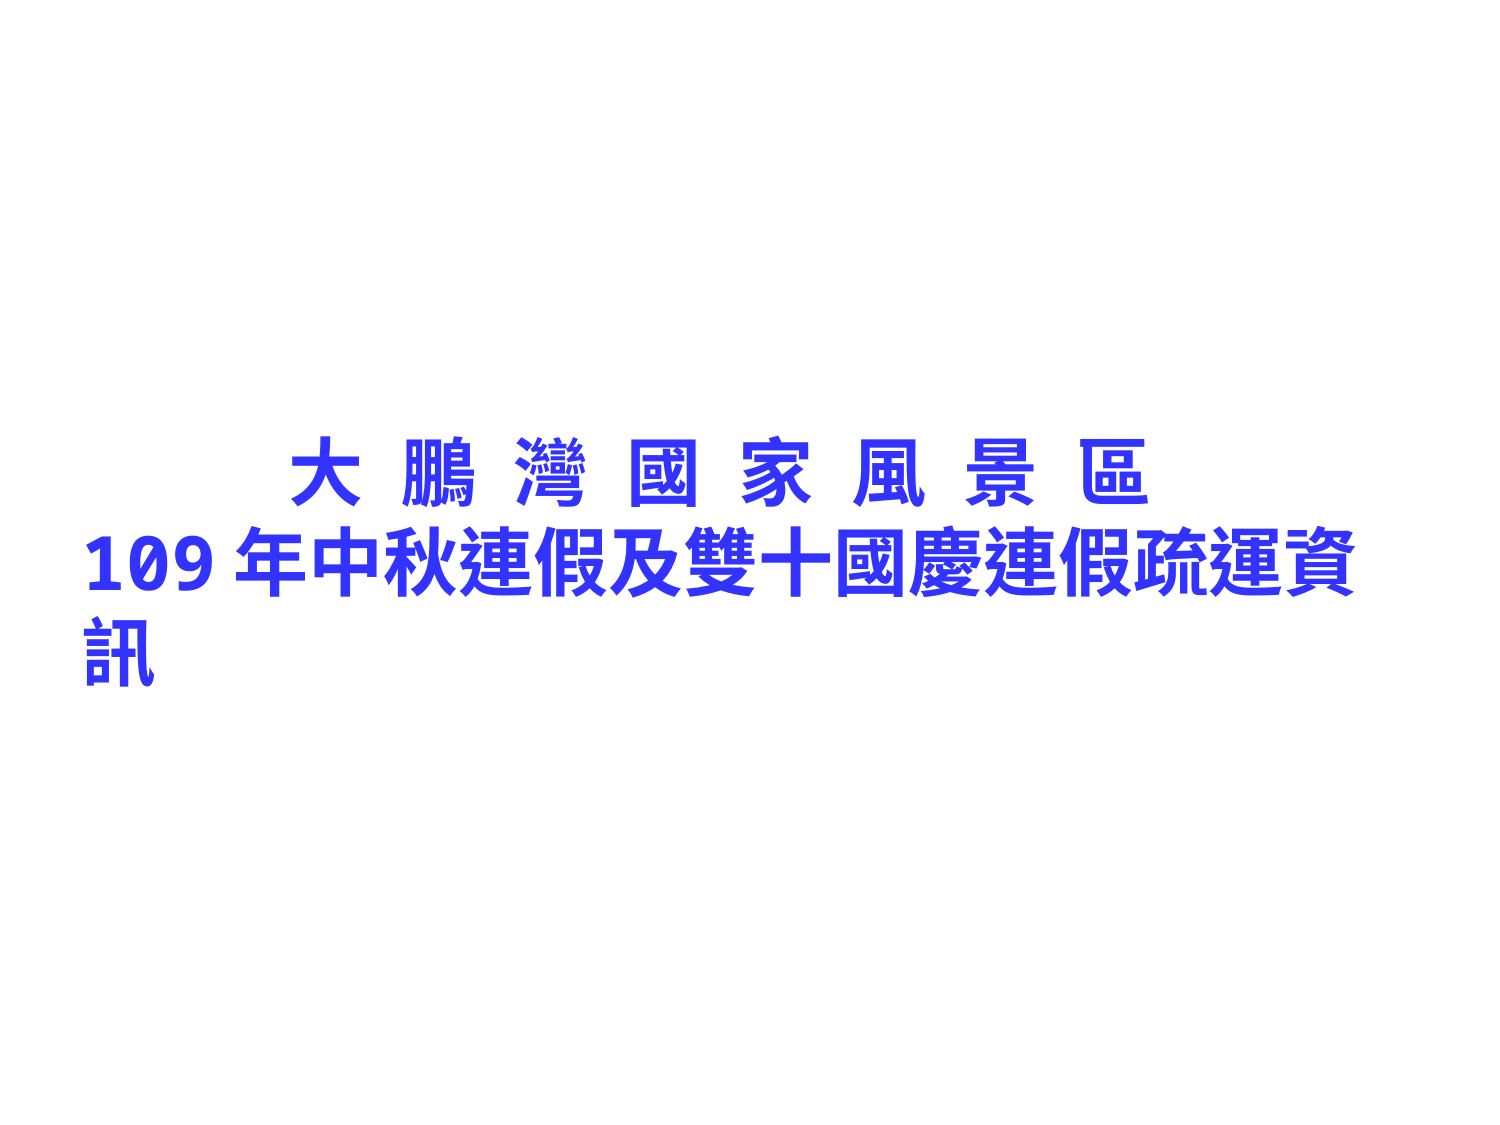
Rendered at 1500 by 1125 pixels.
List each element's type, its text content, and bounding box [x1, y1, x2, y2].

text_box 大 鵬 灣 國 家 風 景 區 109年中秋連假及雙十國慶連假疏運資訊 [66, 417, 1434, 703]
